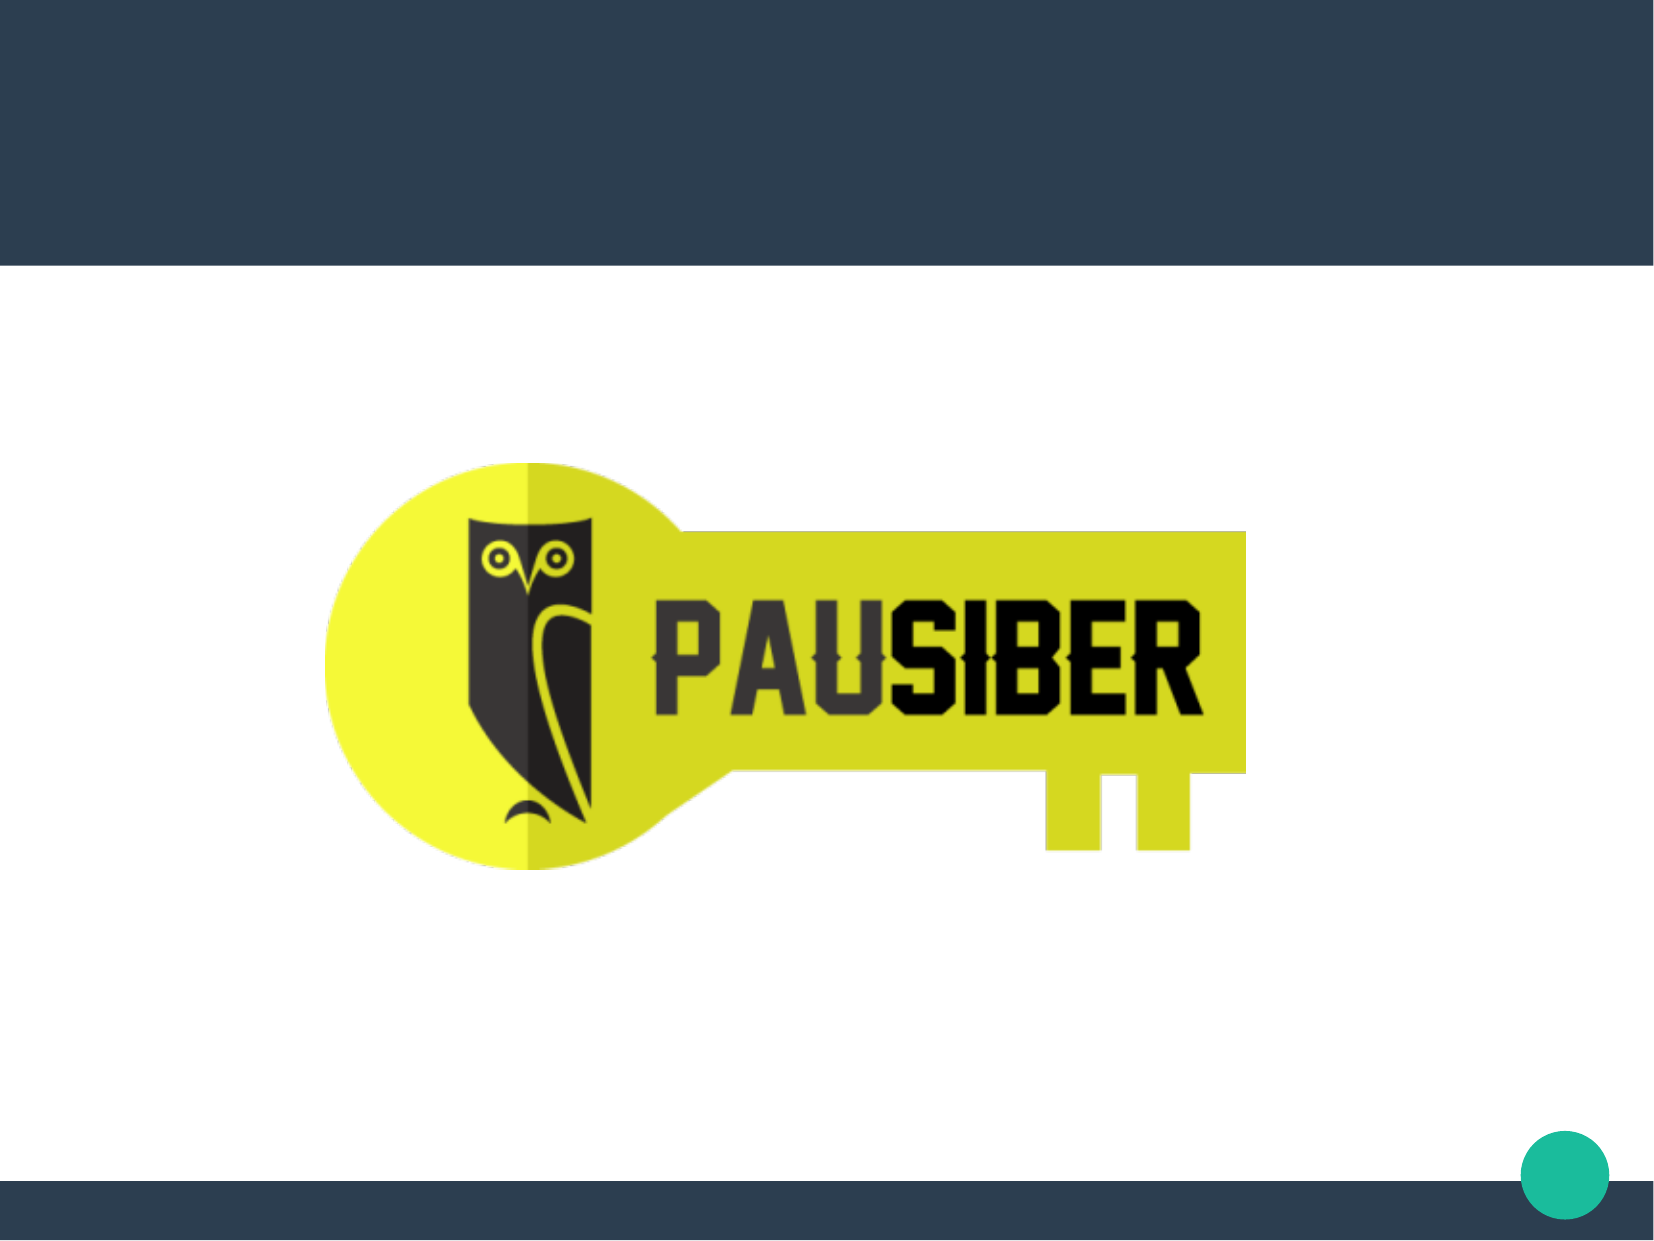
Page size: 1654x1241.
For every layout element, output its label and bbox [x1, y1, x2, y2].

picture [325, 463, 1246, 871]
